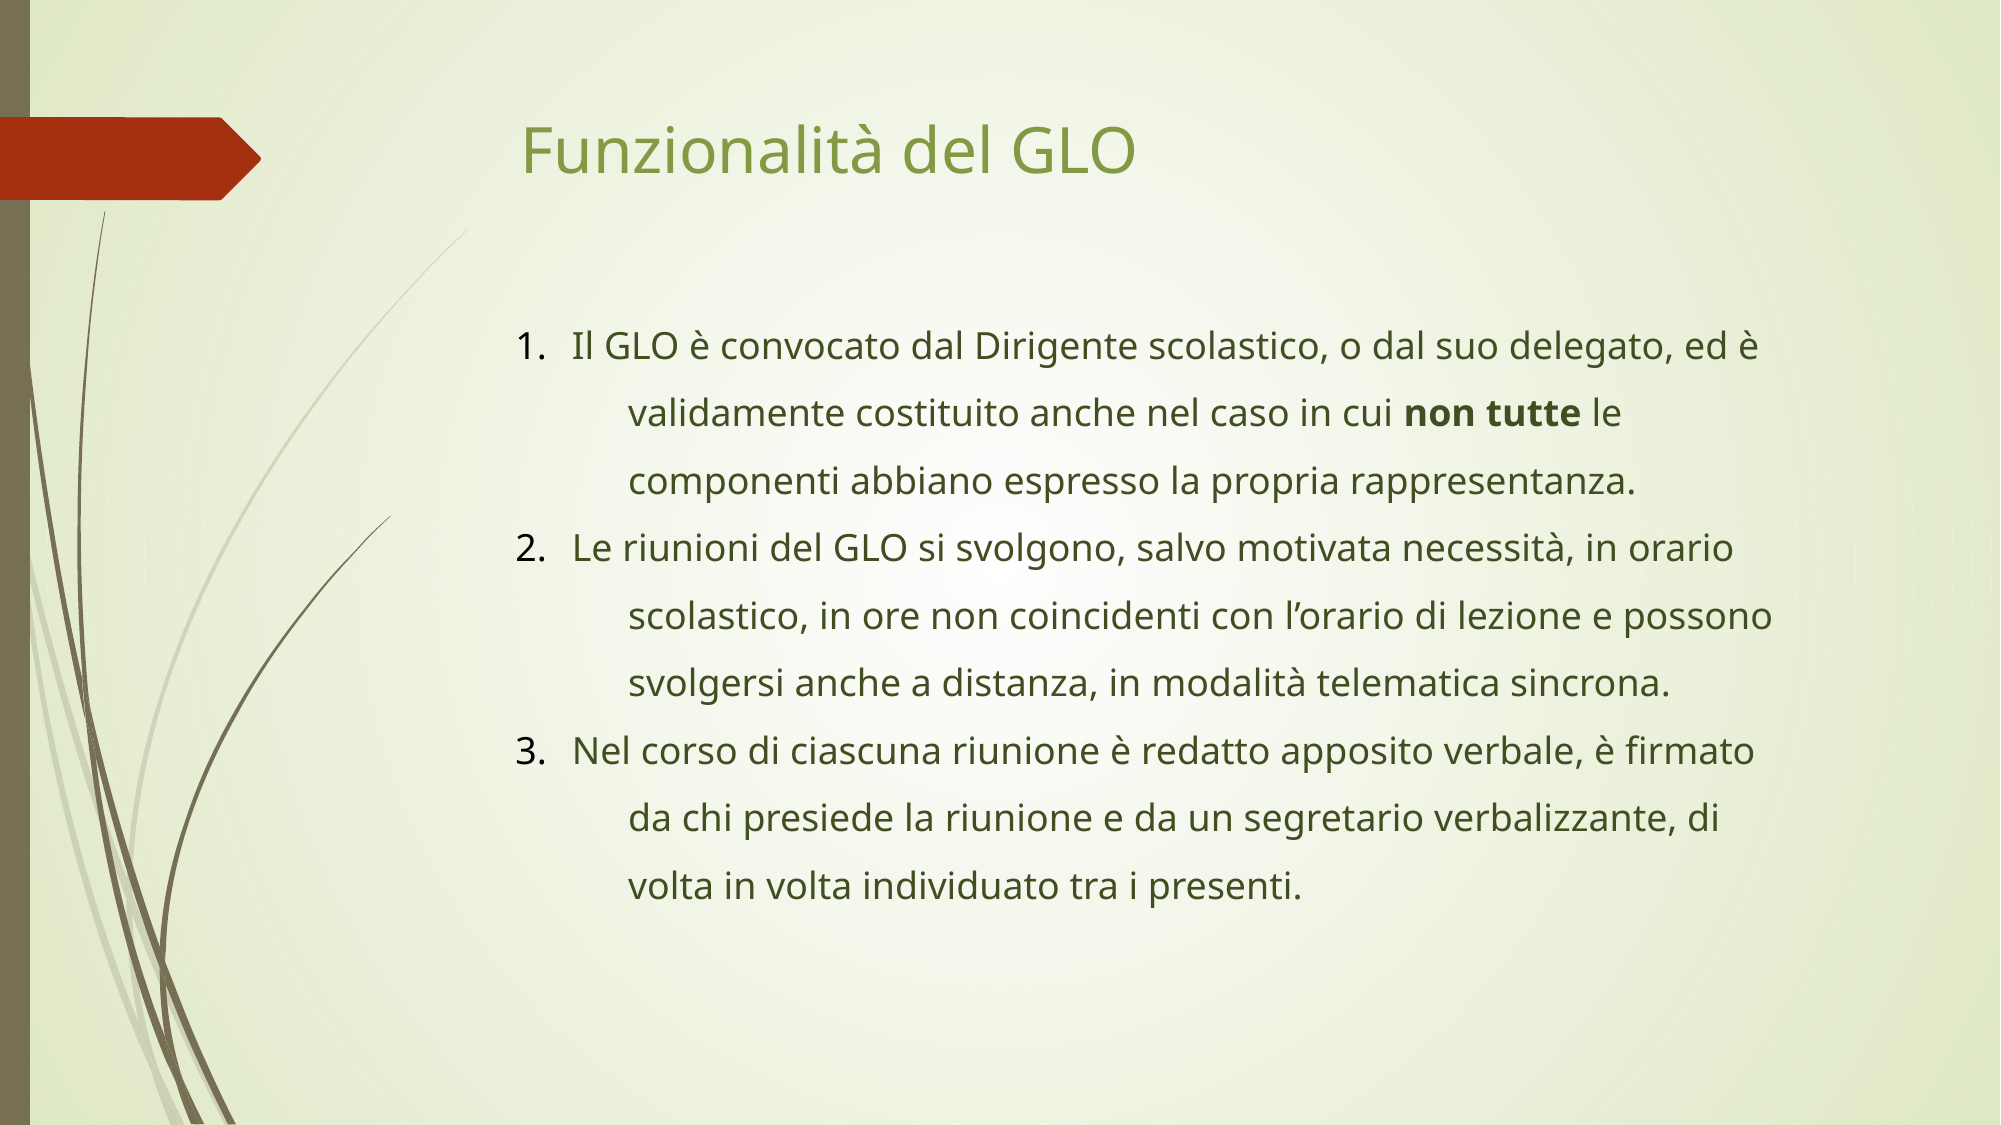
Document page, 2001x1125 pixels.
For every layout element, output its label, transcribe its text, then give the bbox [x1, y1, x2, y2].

title Funzionalità del GLO [505, 102, 1572, 247]
text_box Il GLO è convocato dal Dirigente scolastico, o dal suo delegato, ed è validamente costituito anche nel caso in cui non tutte le componenti abbiano espresso la propria rappresentanza. Le riunioni del GLO si svolgono, salvo motivata necessità, in orario scolastico, in ore non coincidenti con l’orario di lezione e possono svolgersi anche a distanza, in modalità telematica sincrona. Nel corso di ciascuna riunione è redatto apposito verbale, è firmato da chi presiede la riunione e da un segretario verbalizzante, di volta in volta individuato tra i presenti. [500, 291, 1796, 912]
